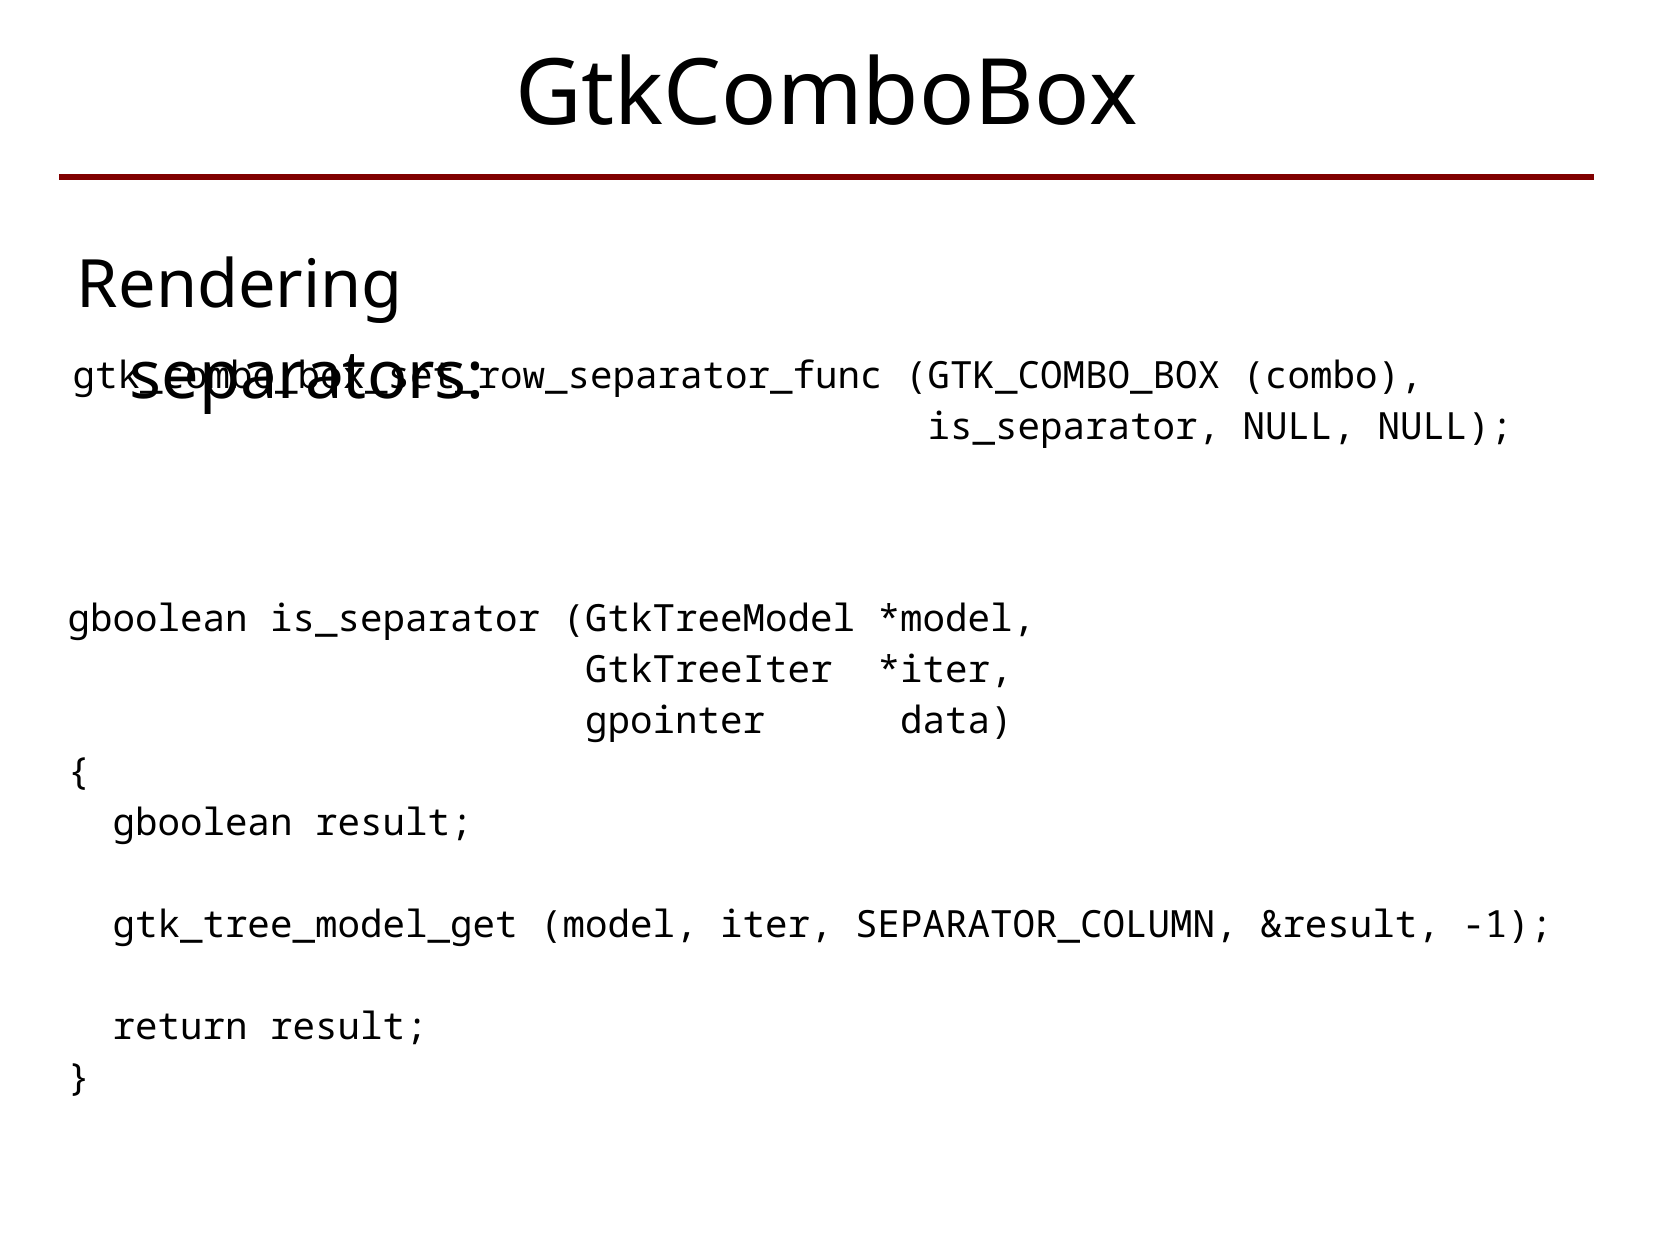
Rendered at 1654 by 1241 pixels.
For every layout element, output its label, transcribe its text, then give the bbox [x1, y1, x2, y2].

text_box gboolean is_separator (GtkTreeModel *model, GtkTreeIter *iter, gpointer data) { gboolean result; gtk_tree_model_get (model, iter, SEPARATOR_COLUMN, &result, -1); return result; } [67, 591, 1622, 1119]
title GtkComboBox [59, 0, 1595, 178]
list Rendering separators: [59, 236, 768, 322]
text_box gtk_combo_box_set_row_separator_func (GTK_COMBO_BOX (combo), is_separator, NULL, NULL); [72, 348, 1513, 440]
